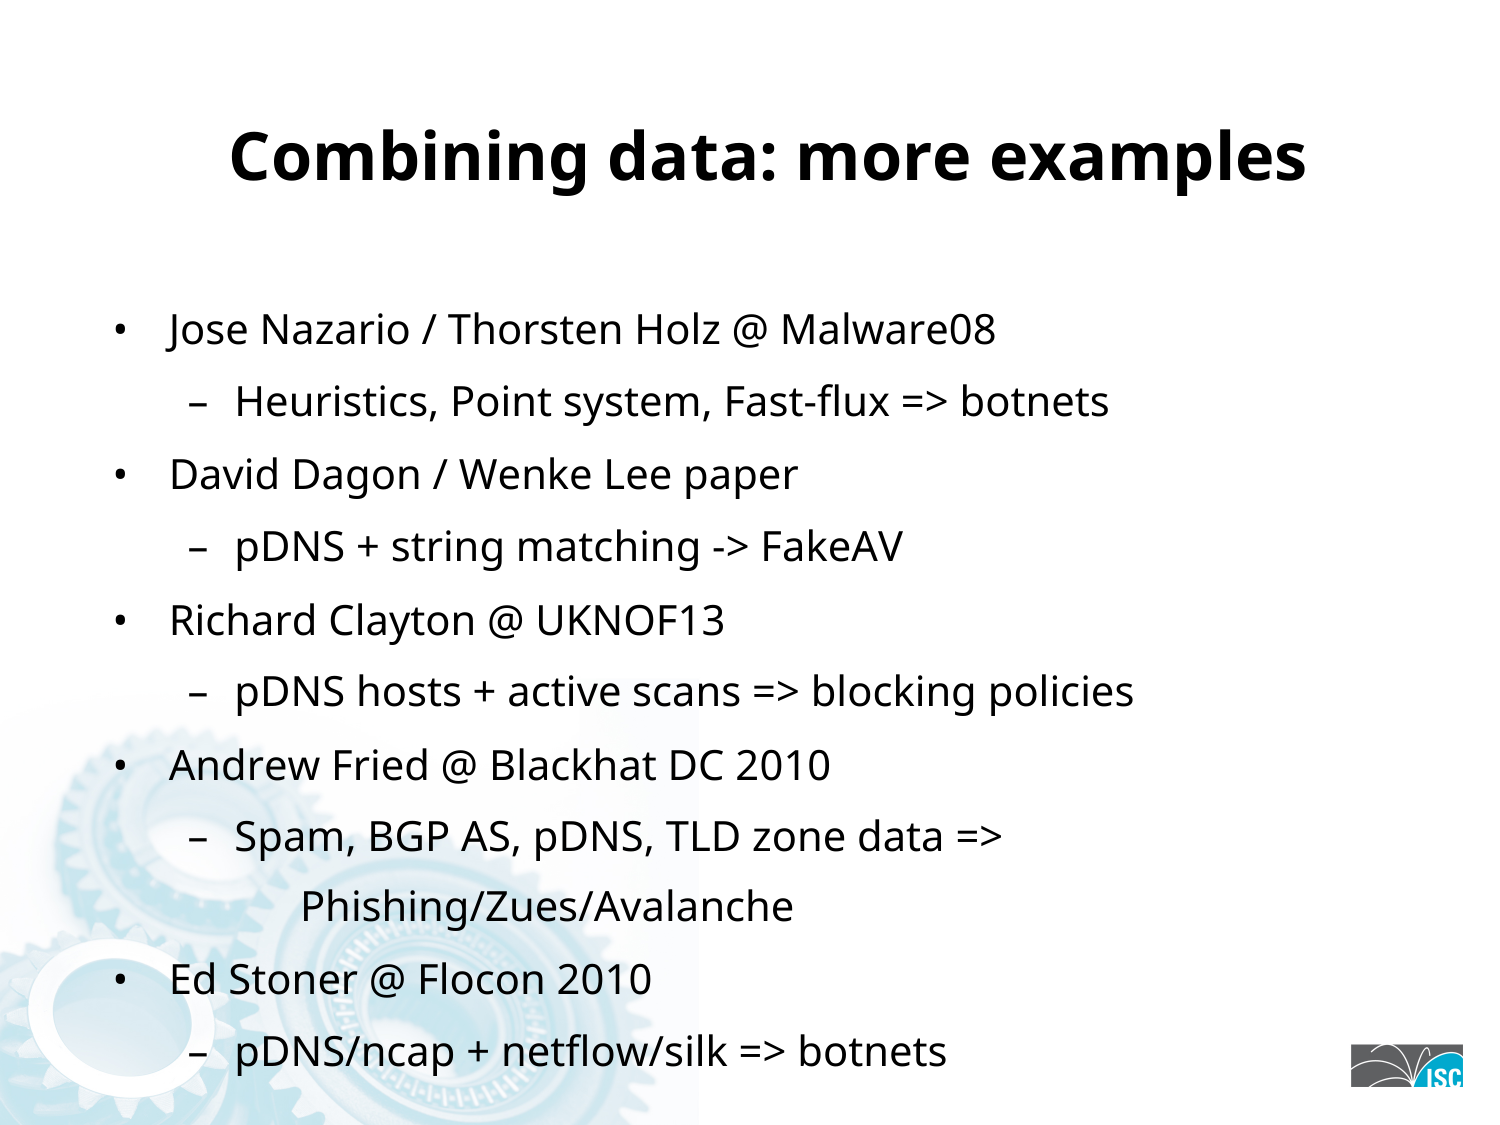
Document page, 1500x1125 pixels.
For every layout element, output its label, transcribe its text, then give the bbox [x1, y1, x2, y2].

list Jose Nazario / Thorsten Holz @ Malware08 Heuristics, Point system, Fast-flux => botnets David Dagon / Wenke Lee paper pDNS + string matching -> FakeAV Richard Clayton @ UKNOF13 pDNS hosts + active scans => blocking policies Andrew Fried @ Blackhat DC 2010 Spam, BGP AS, pDNS, TLD zone data => Phishing/Zues/Avalanche Ed Stoner @ Flocon 2010 pDNS/ncap + netflow/silk => botnets [112, 299, 1355, 1010]
title Combining data: more examples [112, 54, 1426, 256]
picture [0, 0, 1500, 1125]
